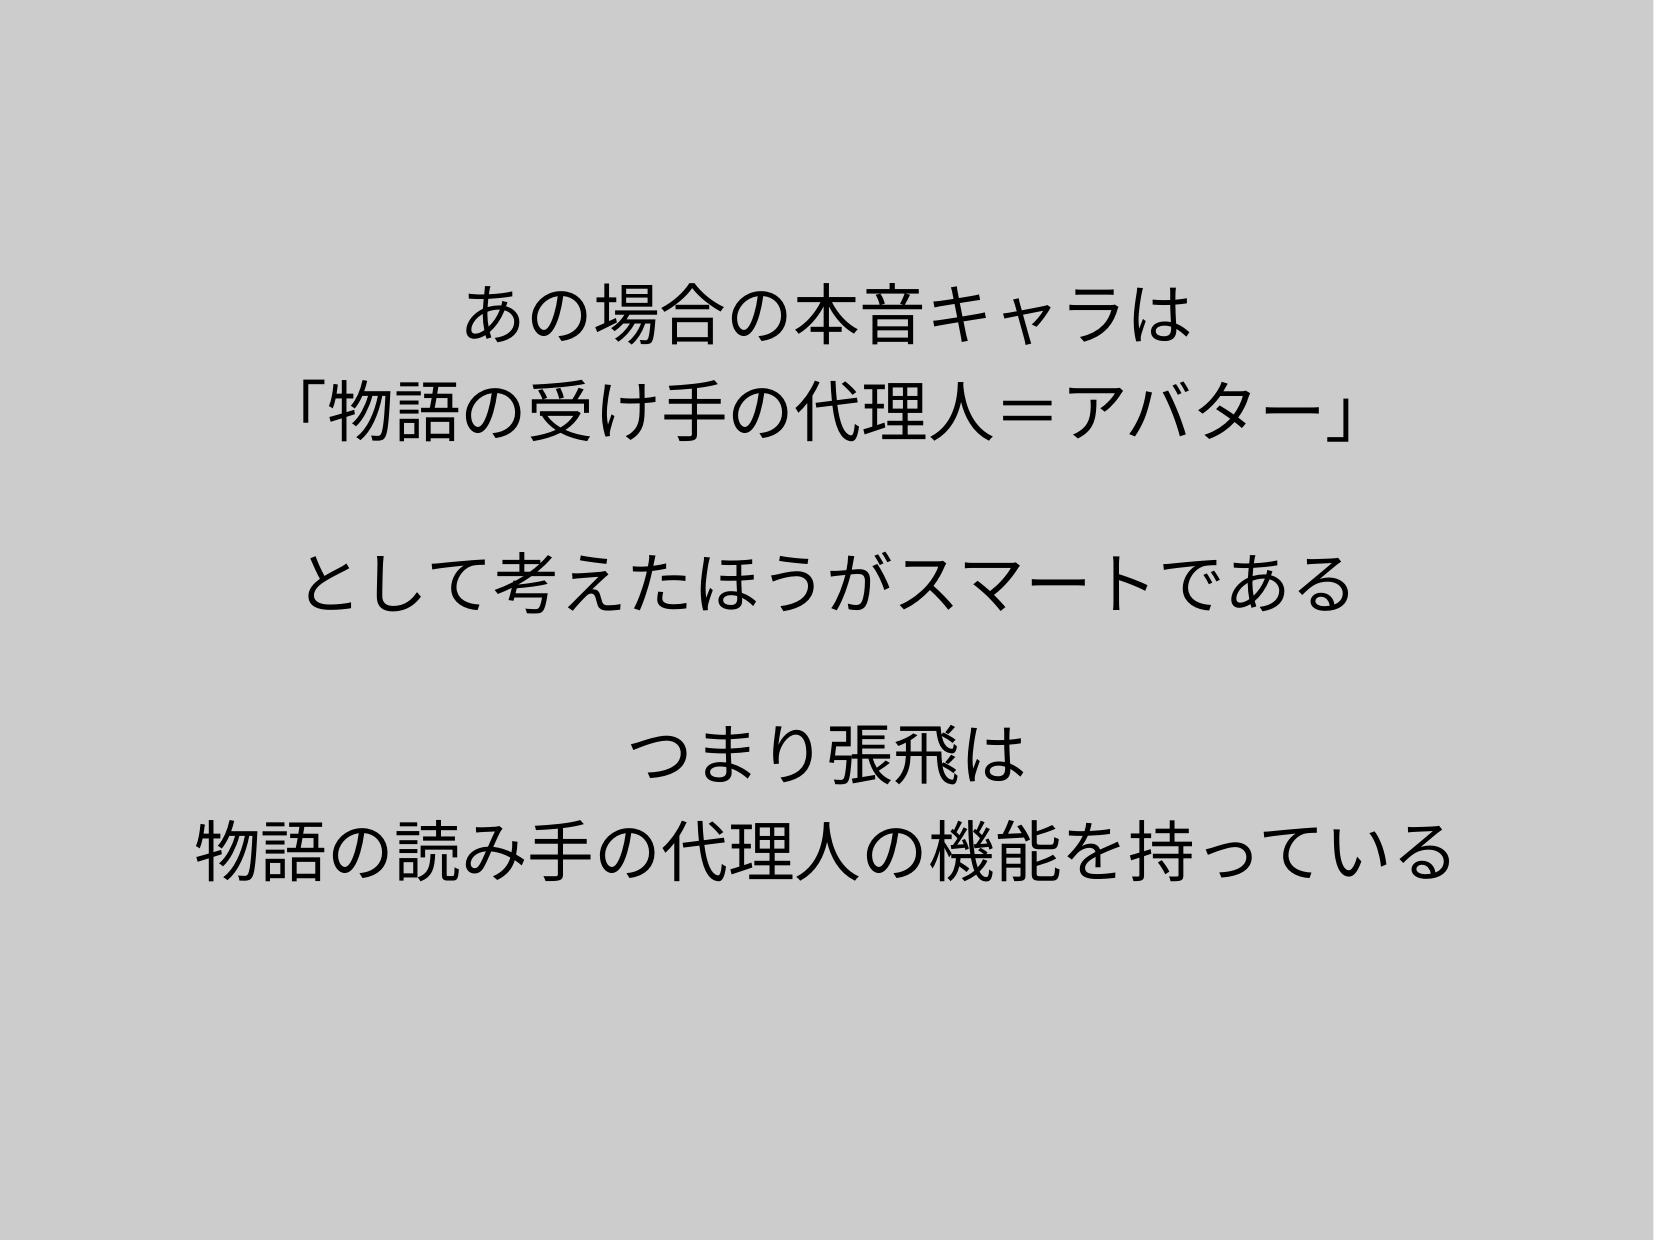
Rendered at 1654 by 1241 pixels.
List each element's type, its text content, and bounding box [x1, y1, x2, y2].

subtitle あの場合の本音キャラは 「物語の受け手の代理人＝アバター」 として考えたほうがスマートである つまり張飛は 物語の読み手の代理人の機能を持っている [82, 56, 1571, 1102]
